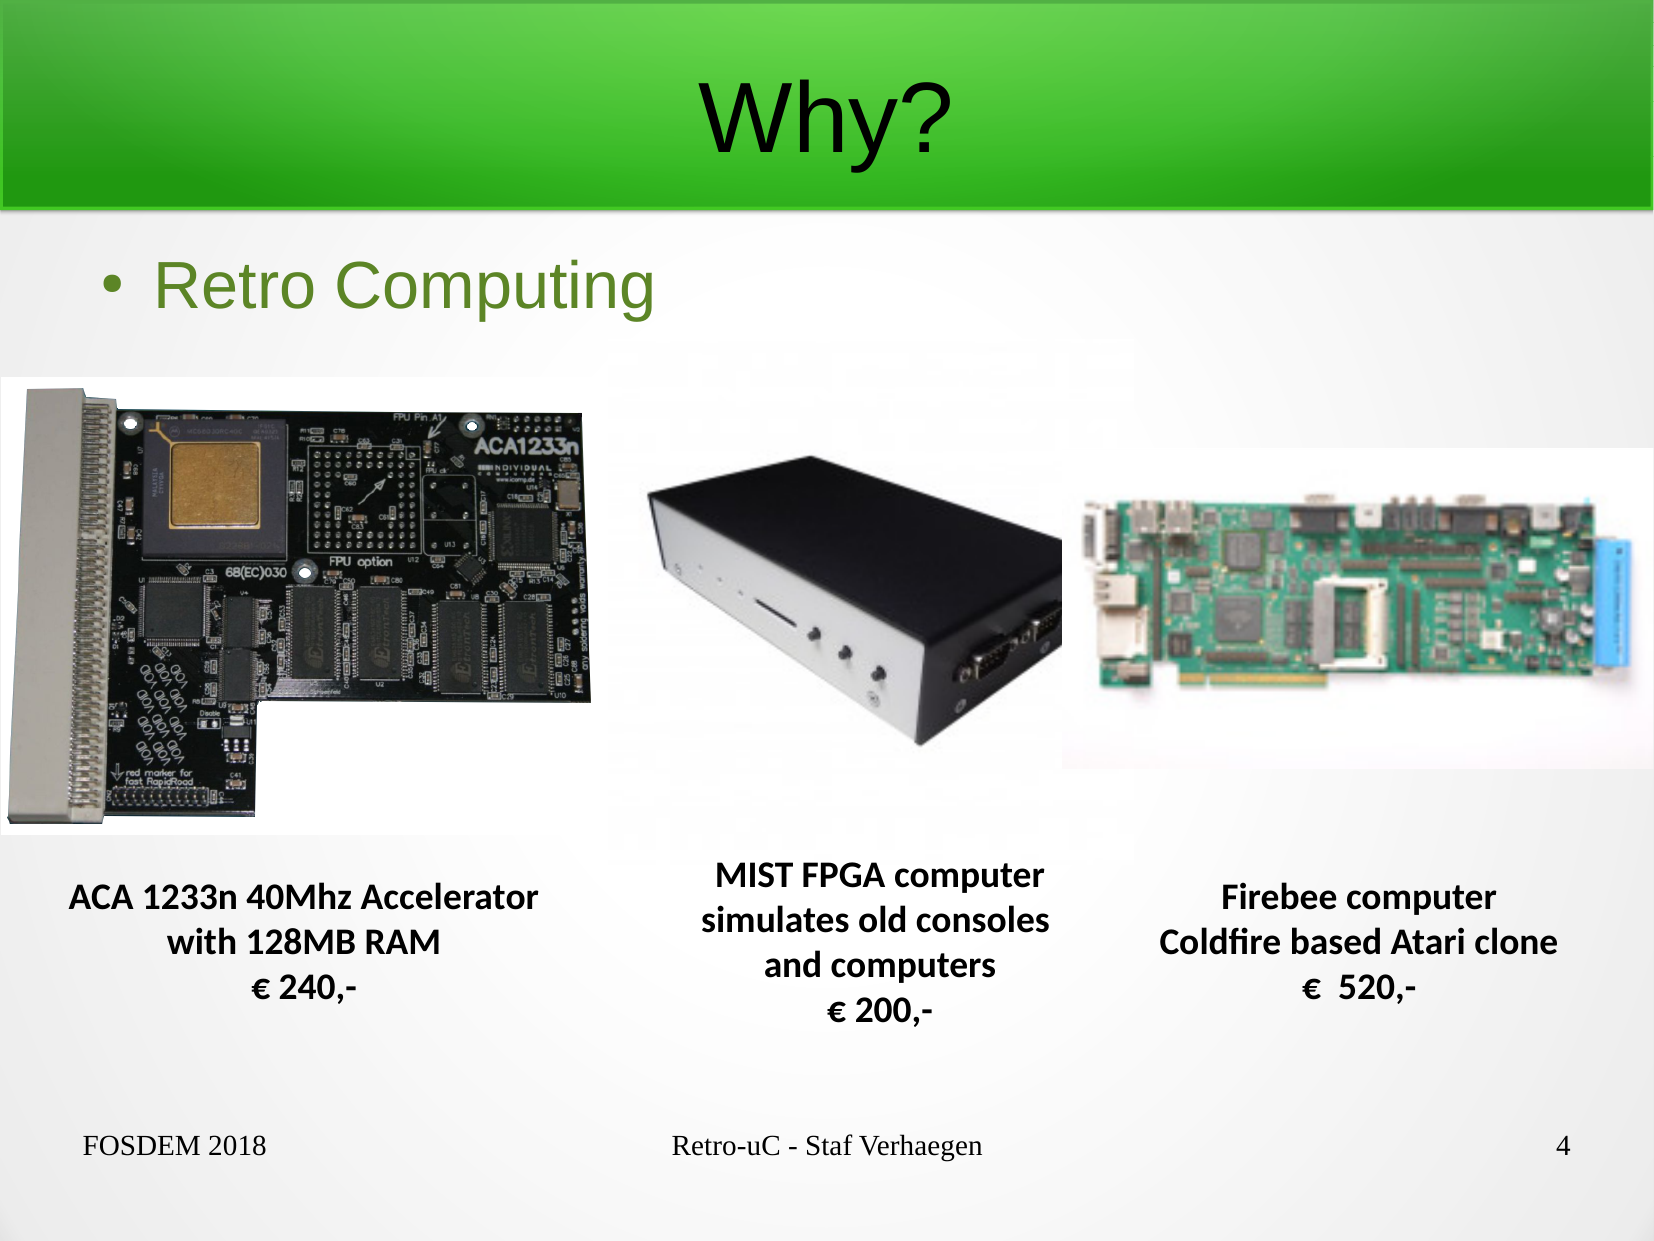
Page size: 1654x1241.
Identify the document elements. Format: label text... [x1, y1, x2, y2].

text_box MIST FPGA computer simulates old consoles and computers € 200,- [686, 842, 1074, 1038]
picture [608, 339, 1654, 865]
text_box Firebee computer Coldfire based Atari clone € 520,- [1144, 864, 1574, 1015]
title Why? [82, 47, 1571, 189]
text_box ACA 1233n 40Mhz Accelerator with 128MB RAM € 240,- [54, 864, 554, 1015]
picture [1, 377, 597, 835]
list Retro Computing [82, 248, 1571, 1087]
